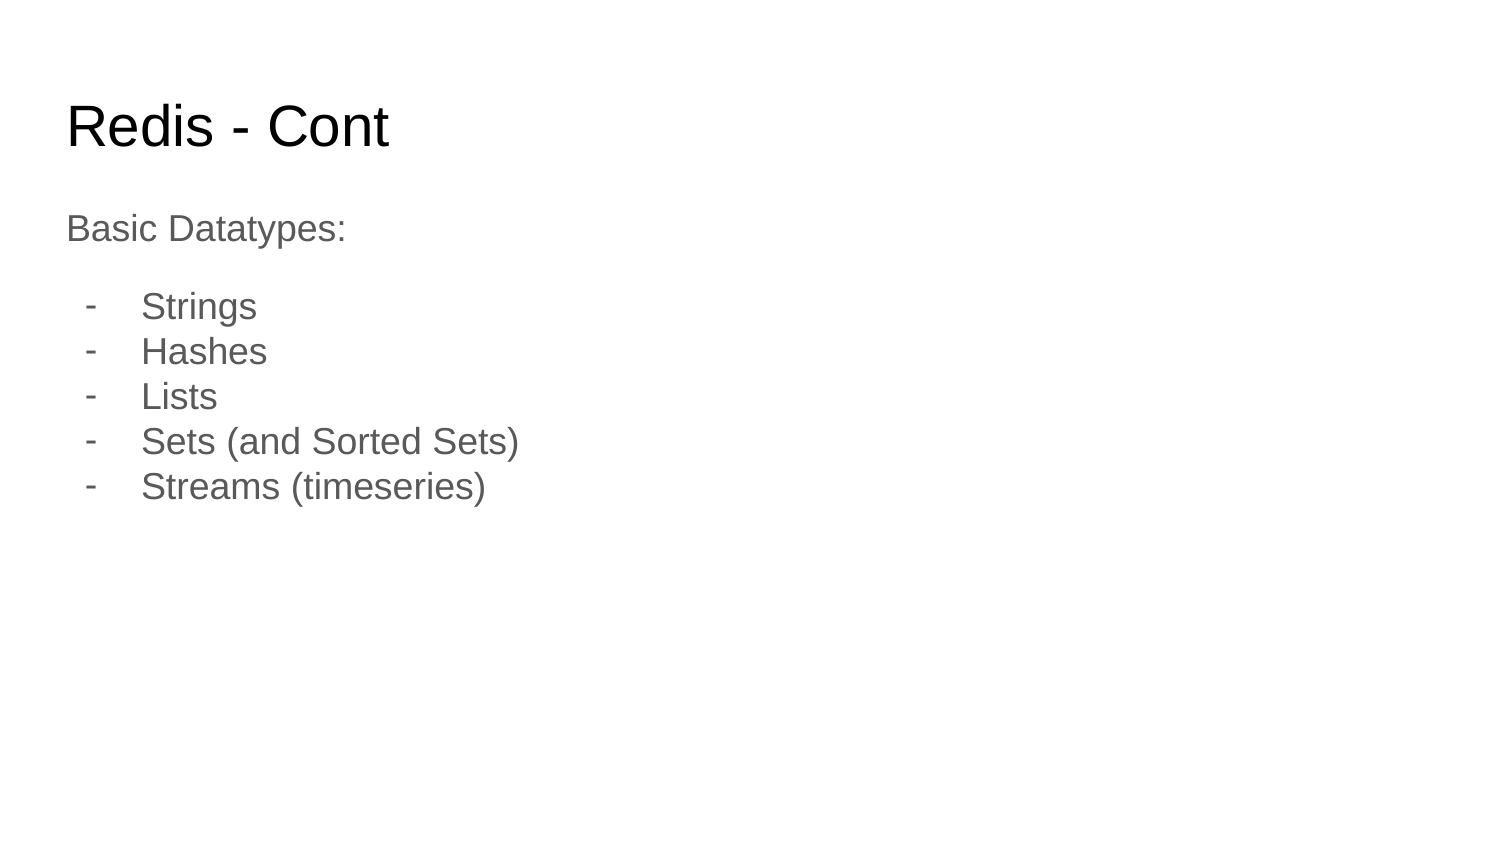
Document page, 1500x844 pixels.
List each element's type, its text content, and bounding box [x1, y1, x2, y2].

list Basic Datatypes: Strings Hashes Lists Sets (and Sorted Sets) Streams (timeseries) [51, 189, 1449, 750]
title Redis - Cont [51, 72, 1449, 167]
